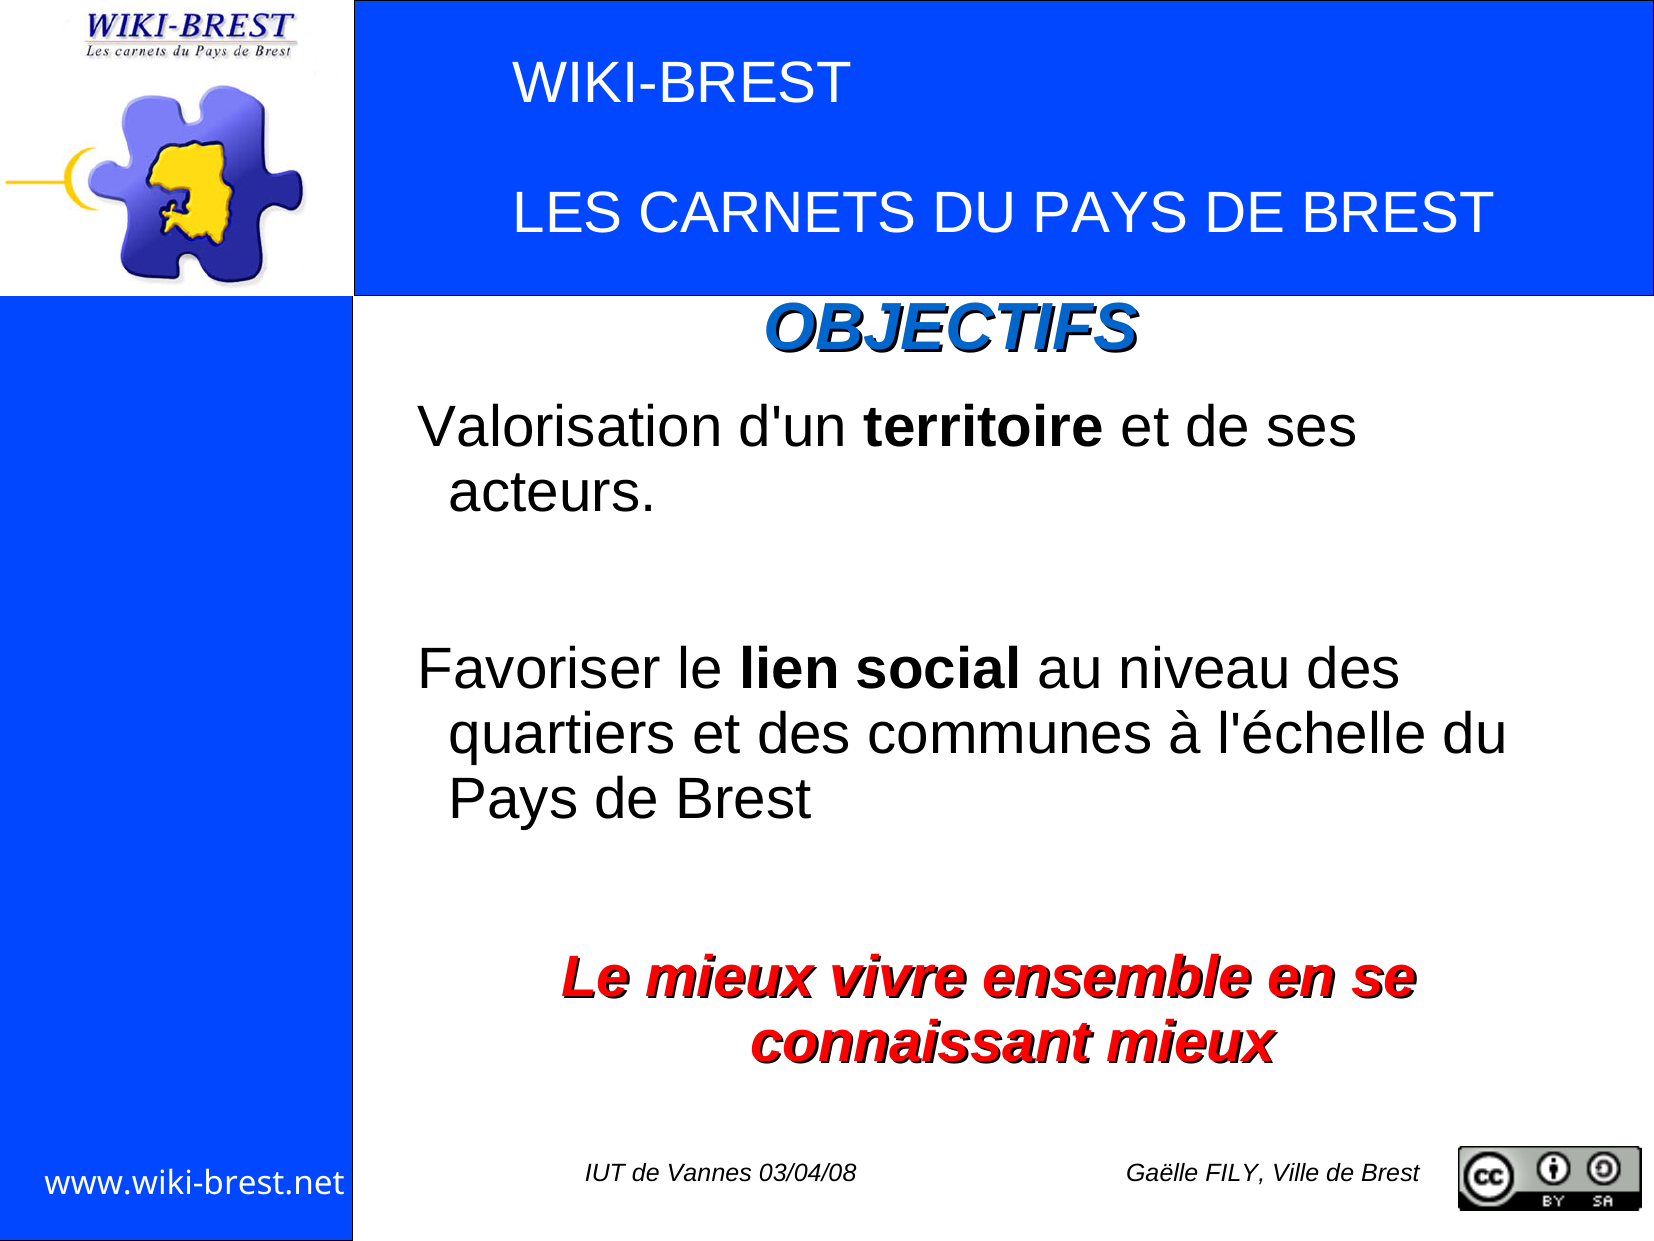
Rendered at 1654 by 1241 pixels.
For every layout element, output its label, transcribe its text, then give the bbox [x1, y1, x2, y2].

picture [0, 0, 354, 296]
list OBJECTIFS Valorisation d'un territoire et de ses acteurs. Favoriser le lien social au niveau des quartiers et des communes à l'échelle du Pays de Brest Le mieux vivre ensemble en se connaissant mieux [307, 289, 1577, 1078]
picture [1458, 1146, 1642, 1211]
